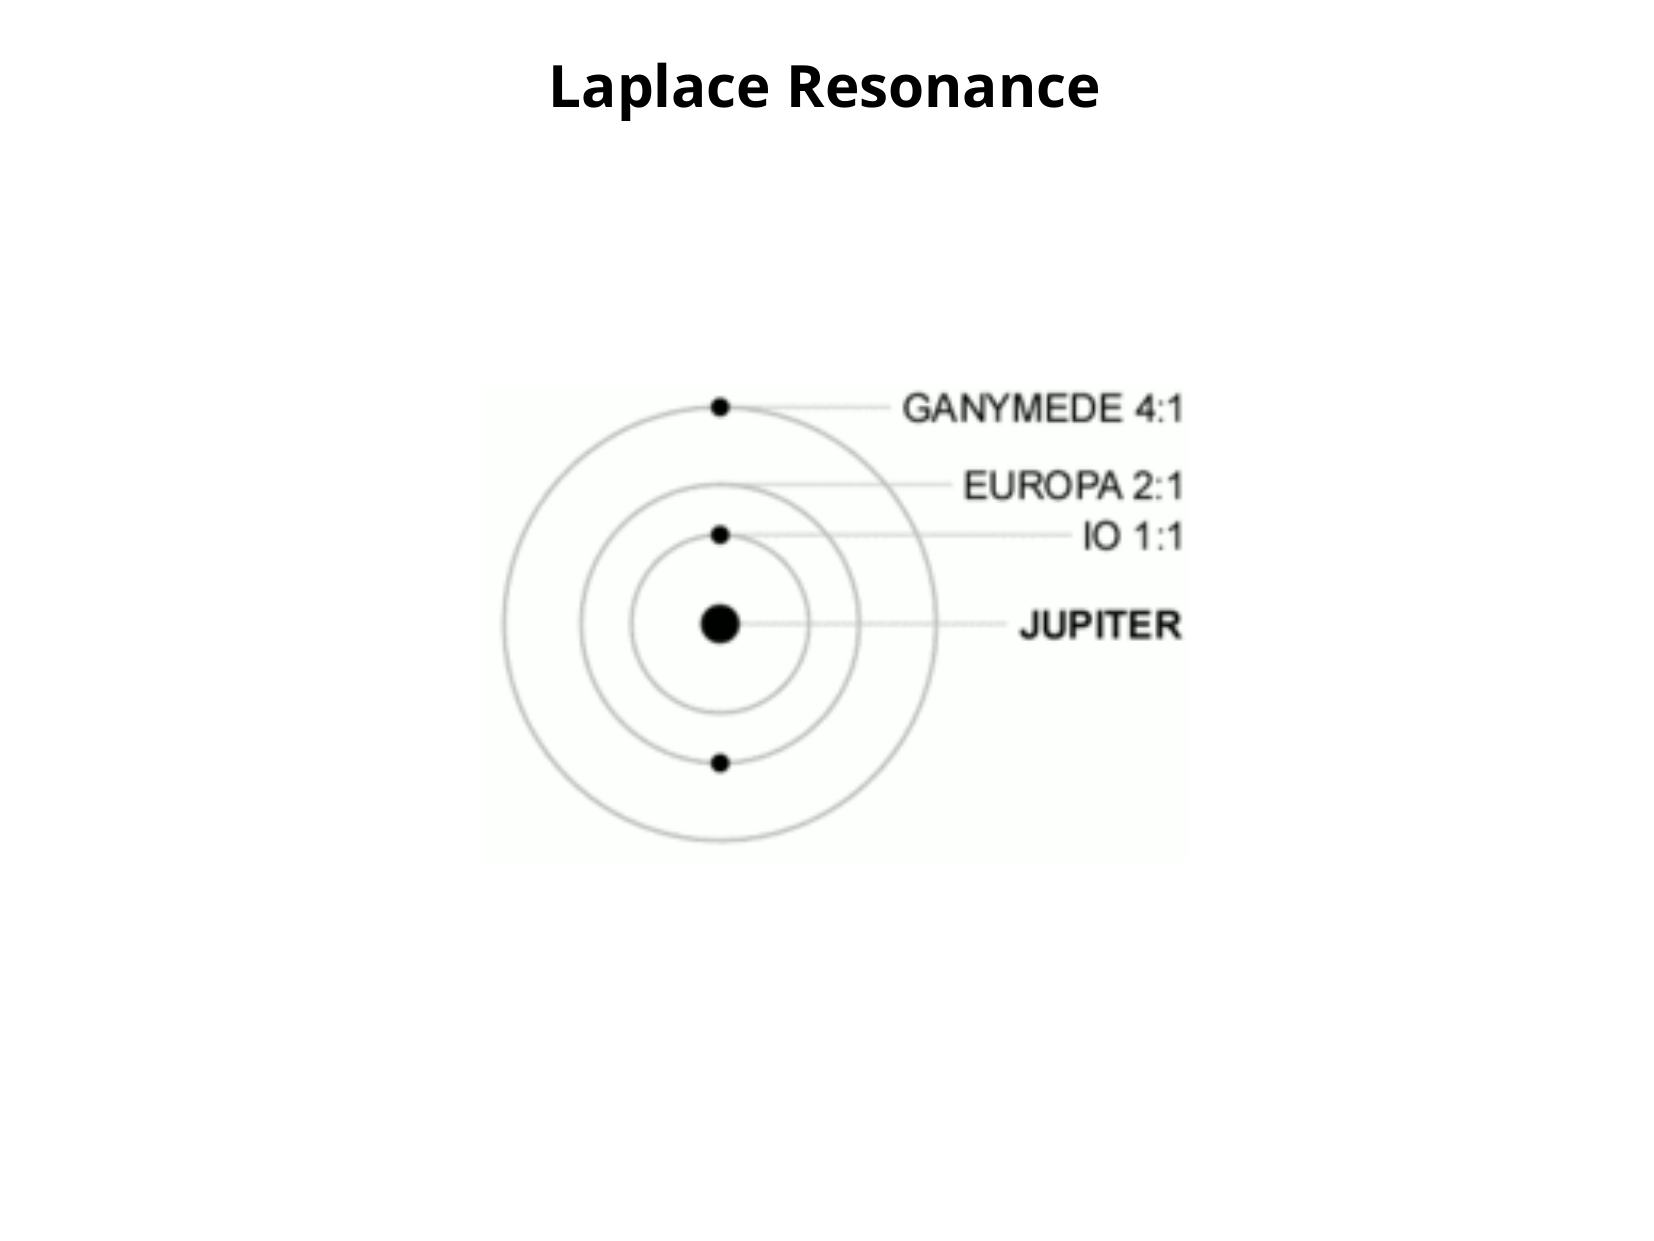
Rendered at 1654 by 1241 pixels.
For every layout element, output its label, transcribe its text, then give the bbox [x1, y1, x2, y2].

text_box Laplace Resonance [262, 37, 1388, 134]
picture [485, 388, 1189, 862]
